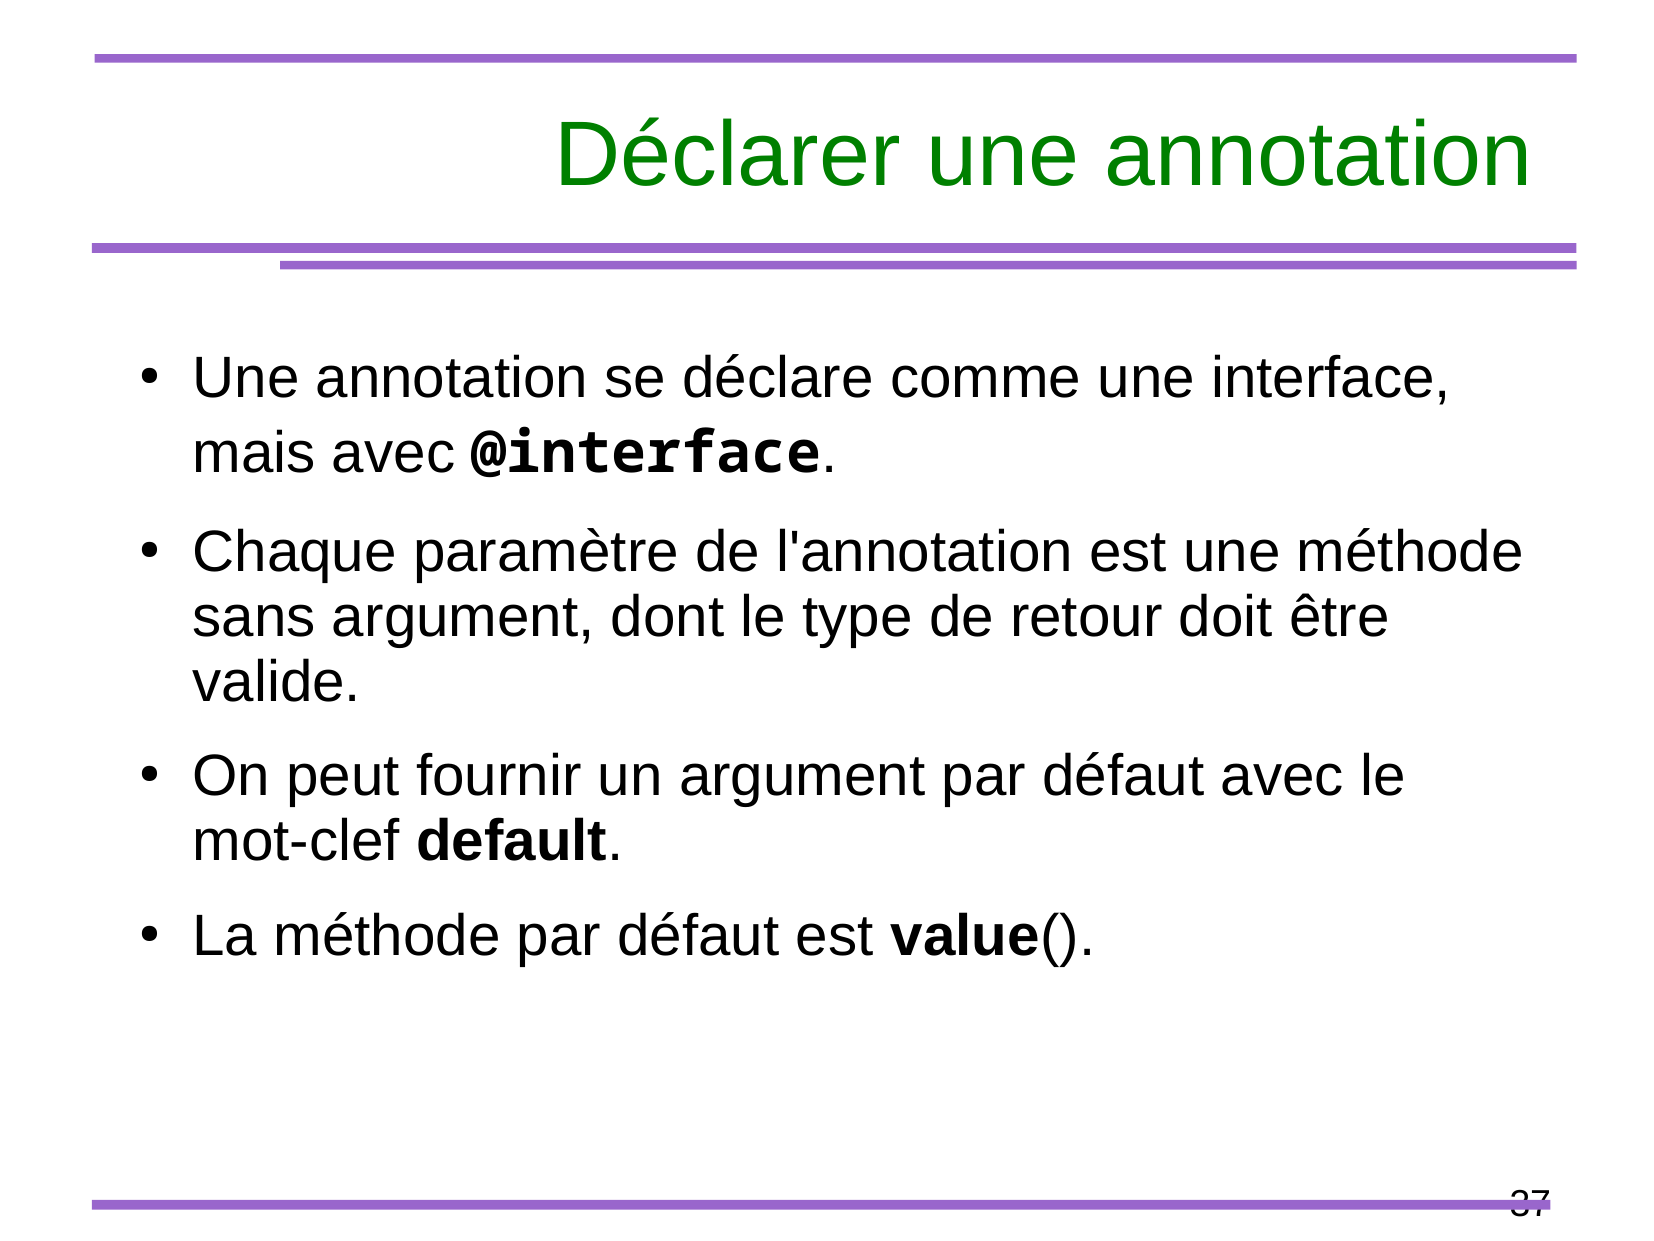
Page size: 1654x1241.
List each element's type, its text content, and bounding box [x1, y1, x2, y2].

title Déclarer une annotation [121, 49, 1534, 257]
list Une annotation se déclare comme une interface, mais avec @interface. Chaque paramètre de l'annotation est une méthode sans argument, dont le type de retour doit être valide. On peut fournir un argument par défaut avec le mot-clef default. La méthode par défaut est value(). [121, 344, 1534, 1127]
